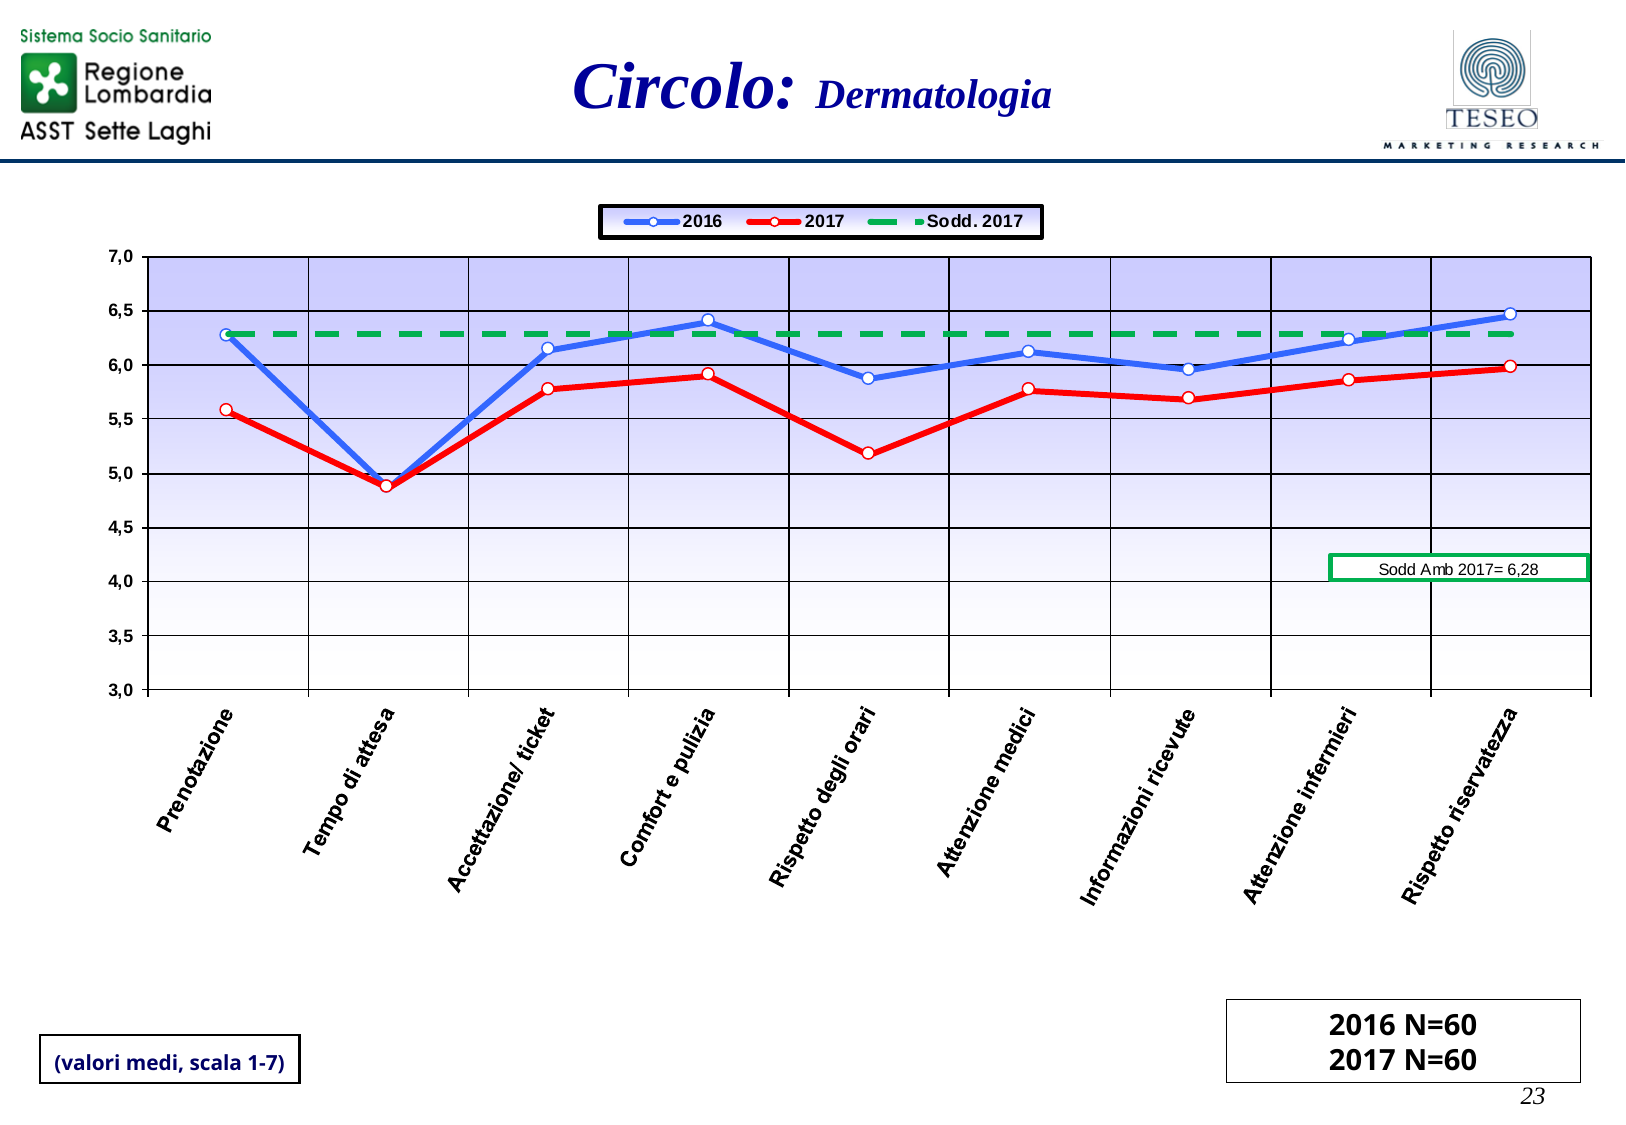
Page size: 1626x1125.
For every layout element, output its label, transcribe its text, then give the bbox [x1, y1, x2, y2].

picture [21, 26, 211, 148]
picture [36, 193, 1604, 1083]
picture [1381, 30, 1604, 149]
text_box Circolo: Dermatologia [268, 19, 1356, 144]
